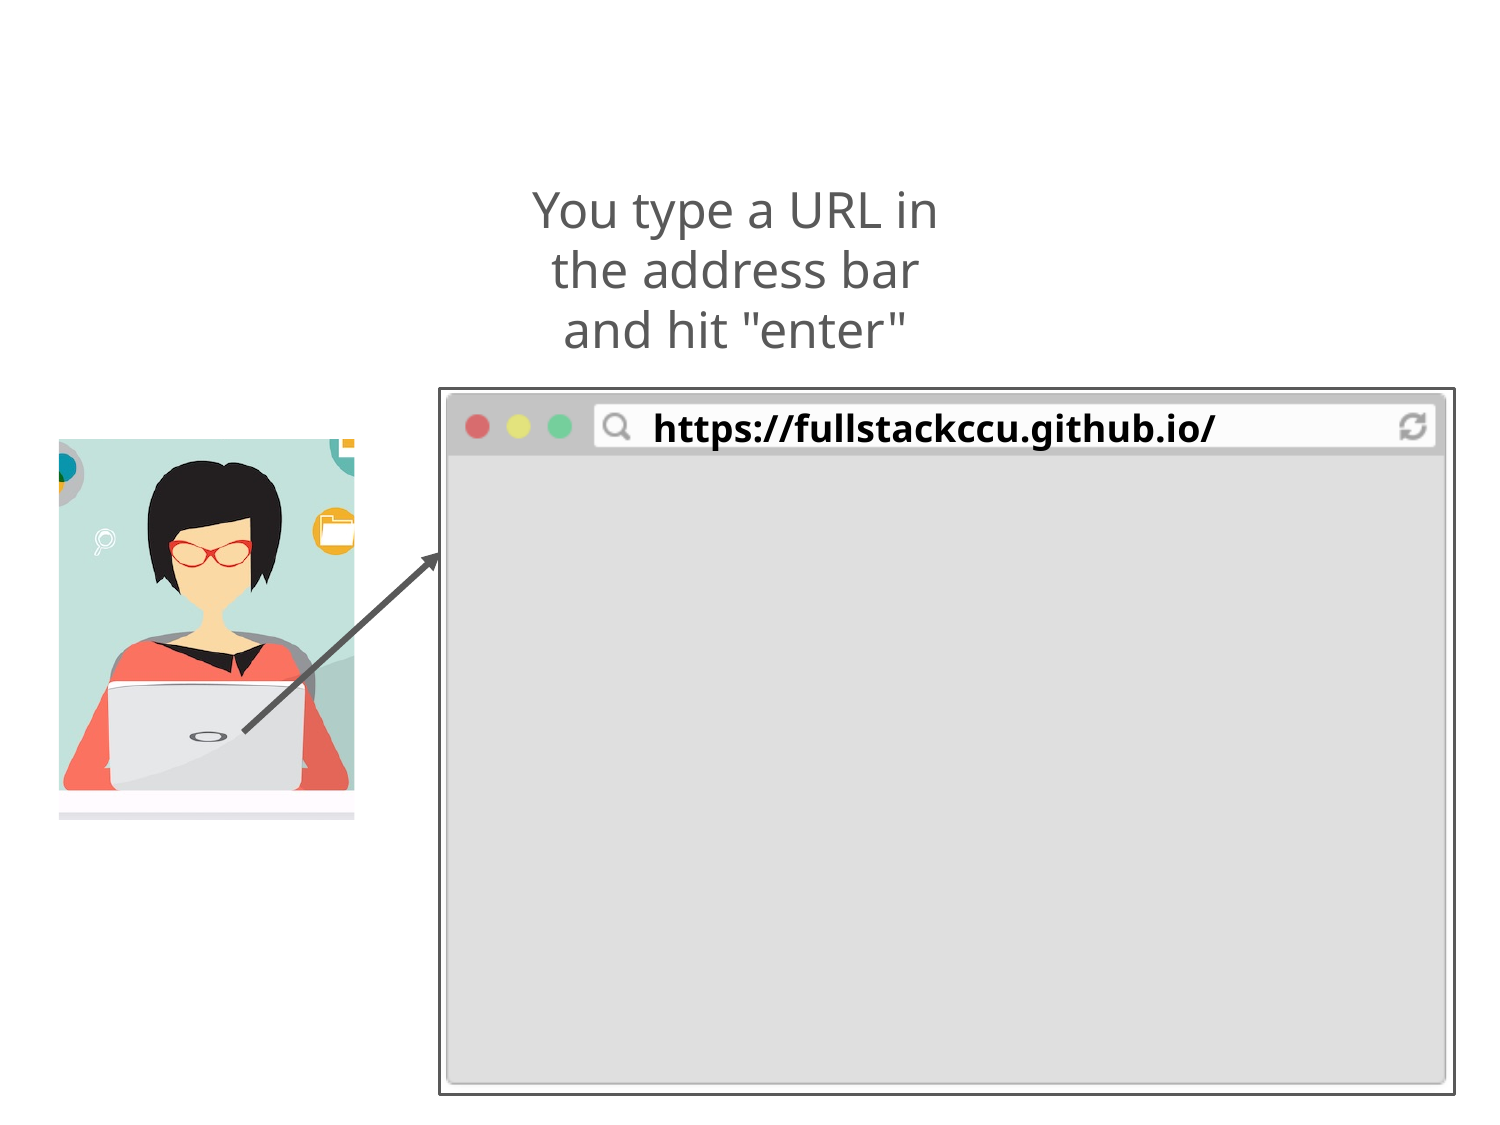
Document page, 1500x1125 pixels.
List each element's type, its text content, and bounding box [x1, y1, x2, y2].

picture [440, 389, 1453, 1093]
list You type a URL in the address bar and hit "enter" [514, 163, 958, 387]
picture [58, 439, 355, 820]
text_box https://fullstackccu.github.io/ [637, 389, 1394, 463]
